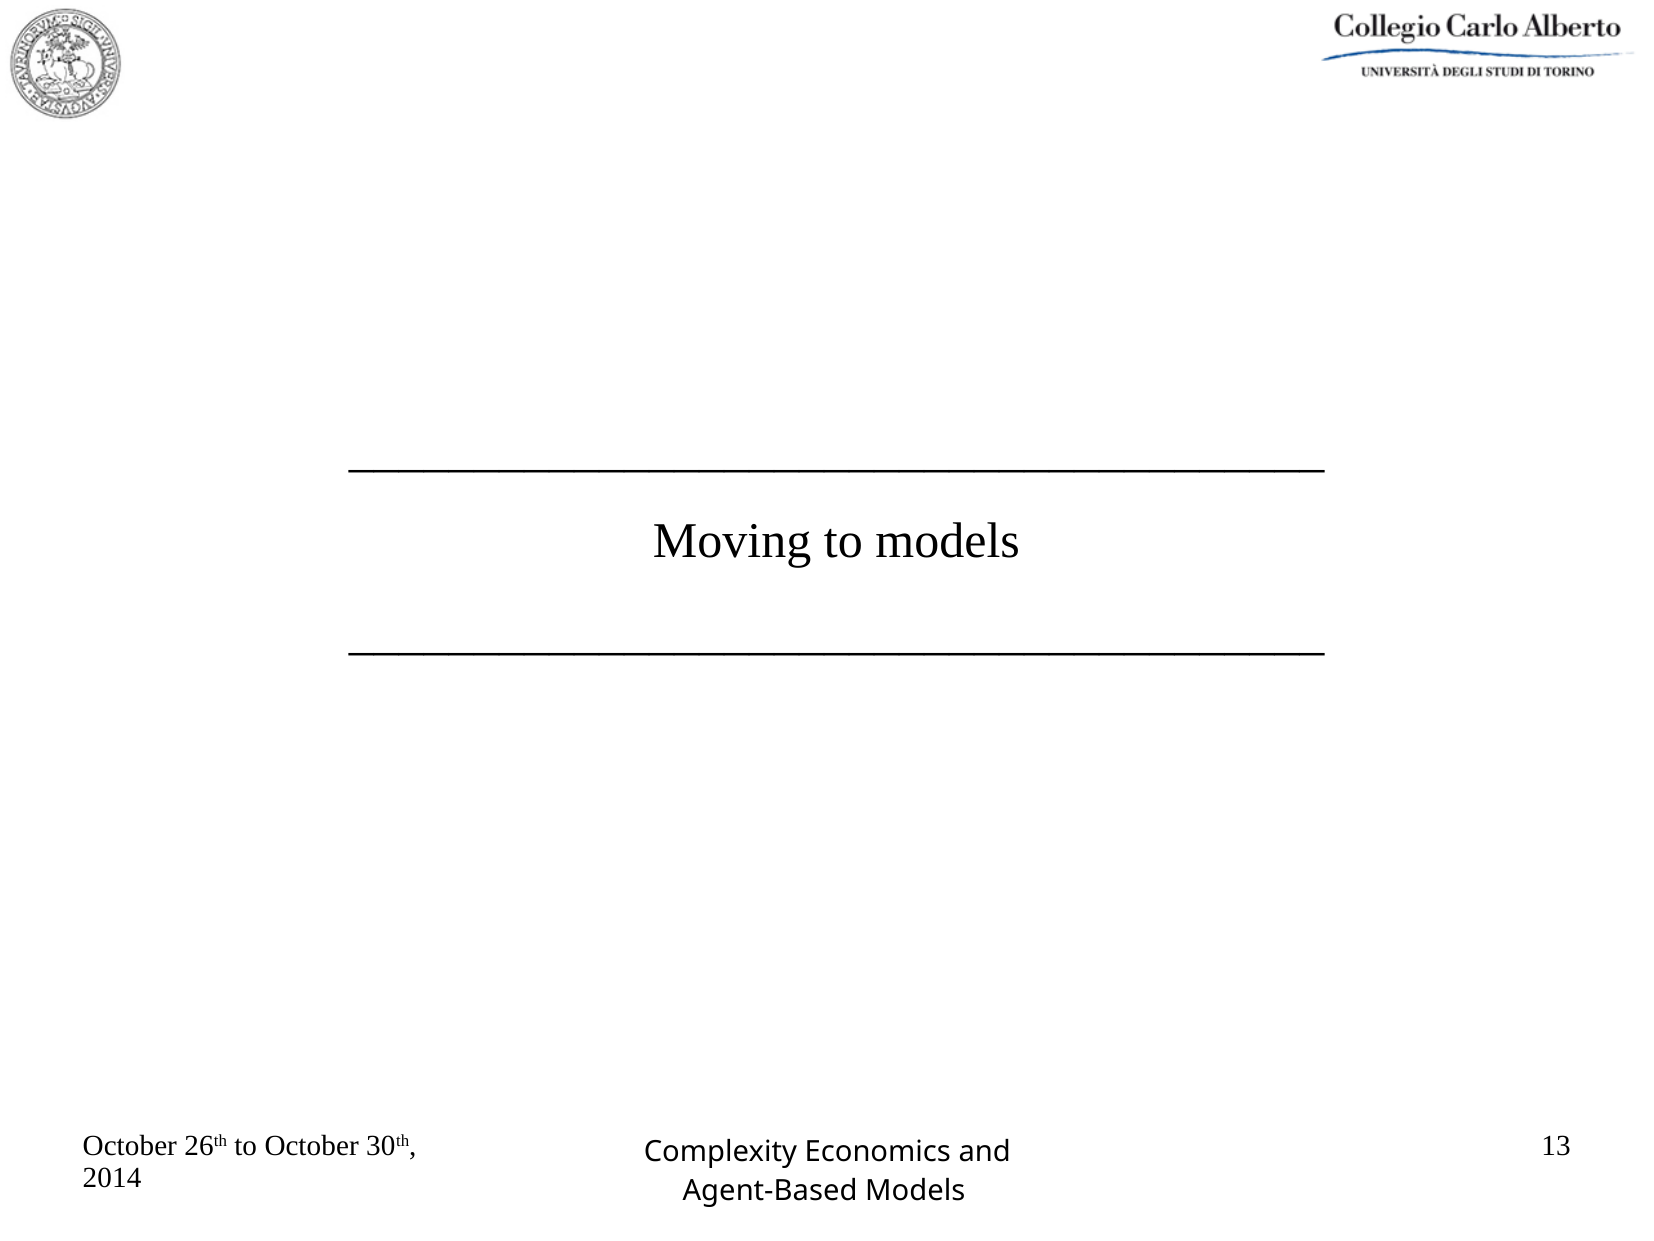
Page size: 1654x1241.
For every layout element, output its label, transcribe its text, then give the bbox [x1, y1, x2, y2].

picture [1312, 0, 1645, 92]
picture [5, 5, 125, 122]
text_box _______________________________________ Moving to models _______________________________________ [302, 409, 1353, 668]
